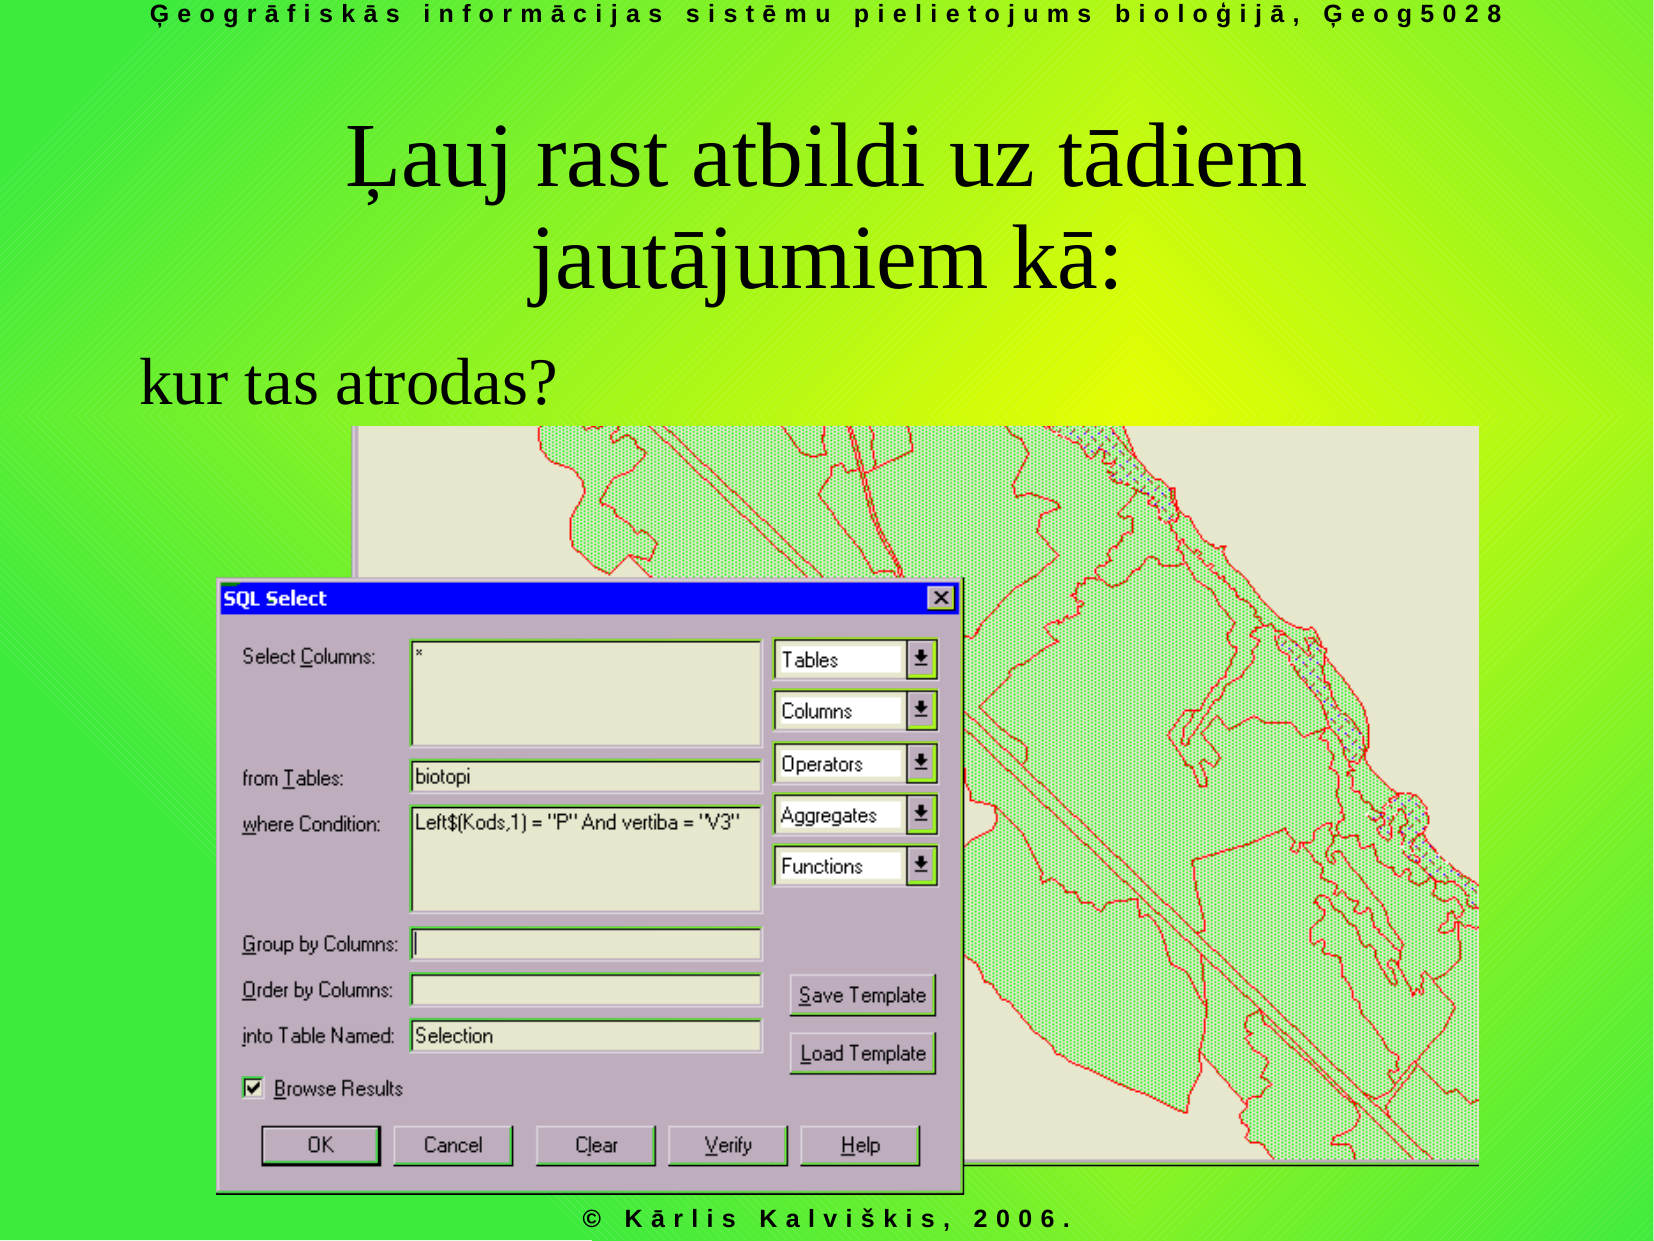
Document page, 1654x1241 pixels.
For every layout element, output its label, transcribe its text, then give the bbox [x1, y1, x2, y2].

picture [216, 426, 1479, 1195]
title Ļauj rast atbildi uz tādiem jautājumiem kā: [121, 102, 1534, 311]
list kur tas atrodas? [121, 344, 1534, 1127]
